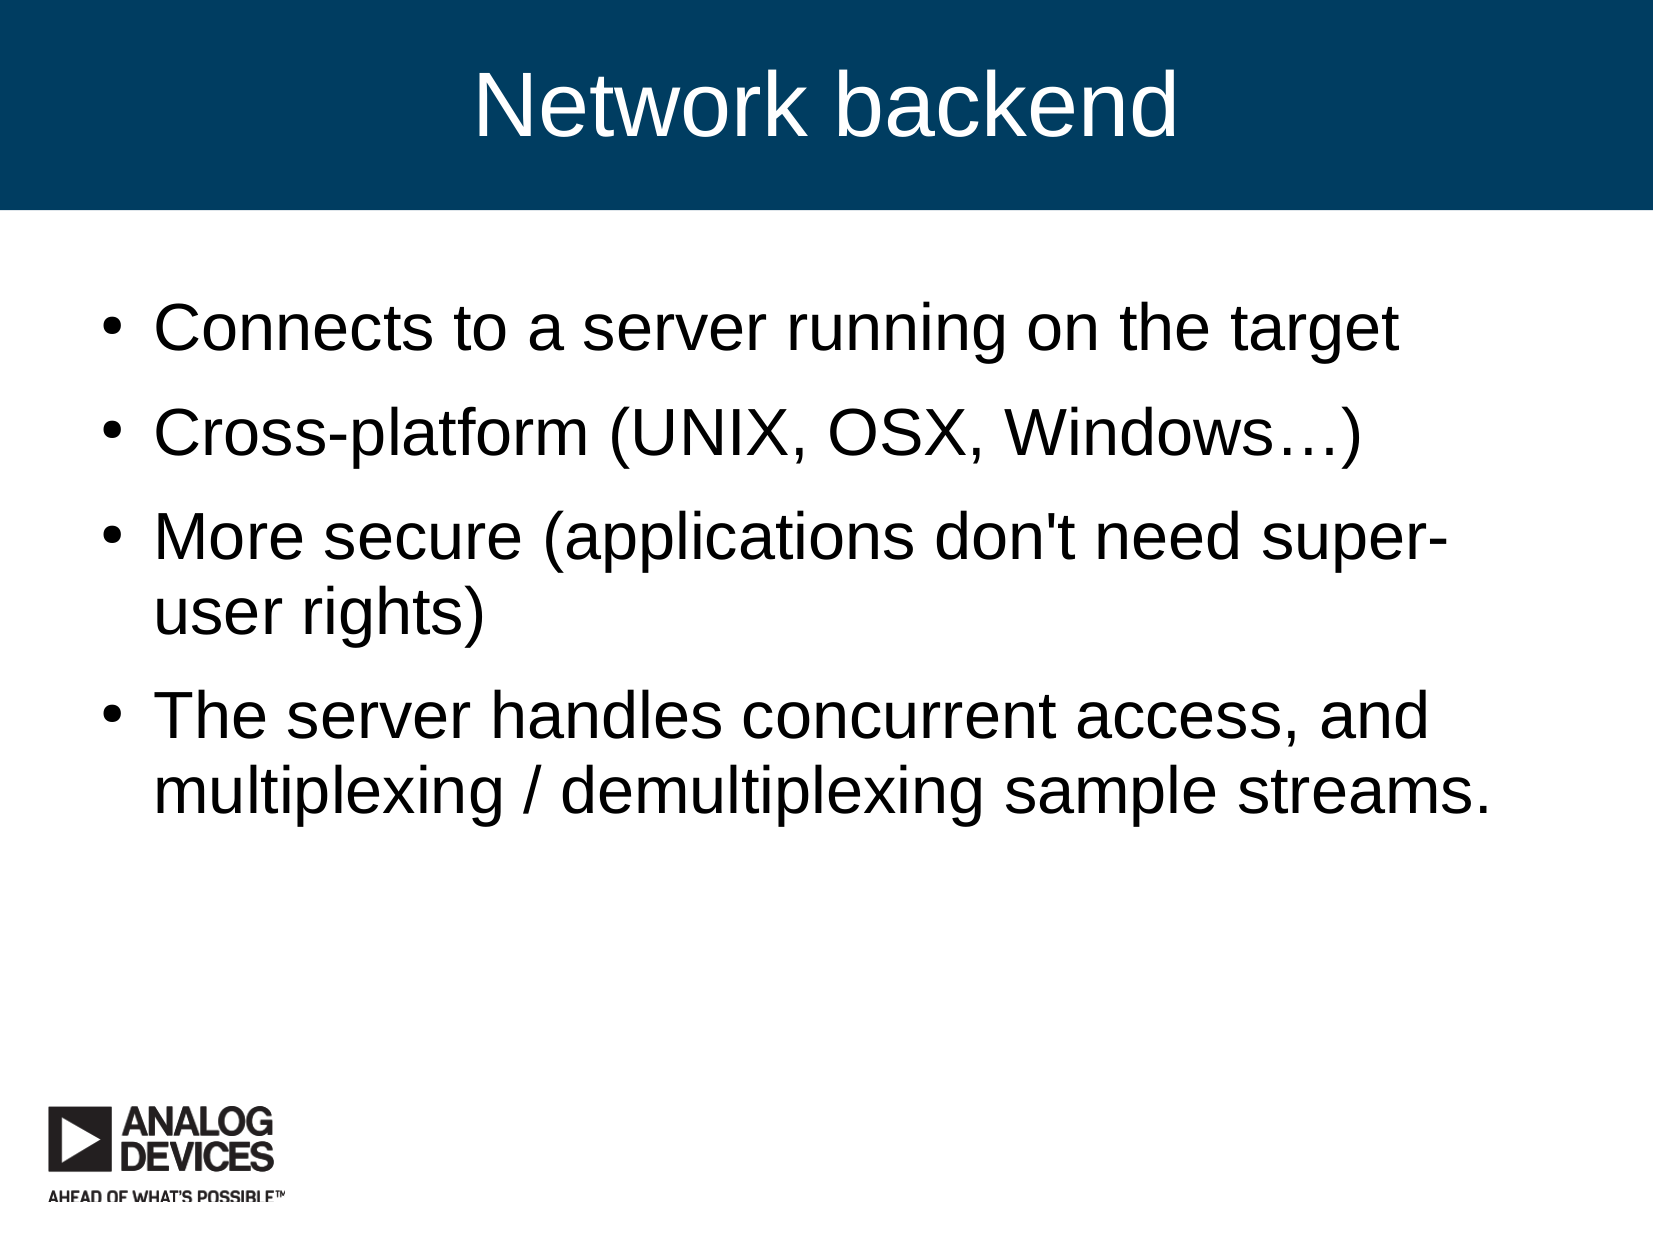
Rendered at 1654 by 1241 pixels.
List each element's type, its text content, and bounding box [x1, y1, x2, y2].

list Connects to a server running on the target Cross-platform (UNIX, OSX, Windows…) More secure (applications don't need super-user rights) The server handles concurrent access, and multiplexing / demultiplexing sample streams. [82, 290, 1538, 1010]
title Network backend [0, 0, 1653, 211]
